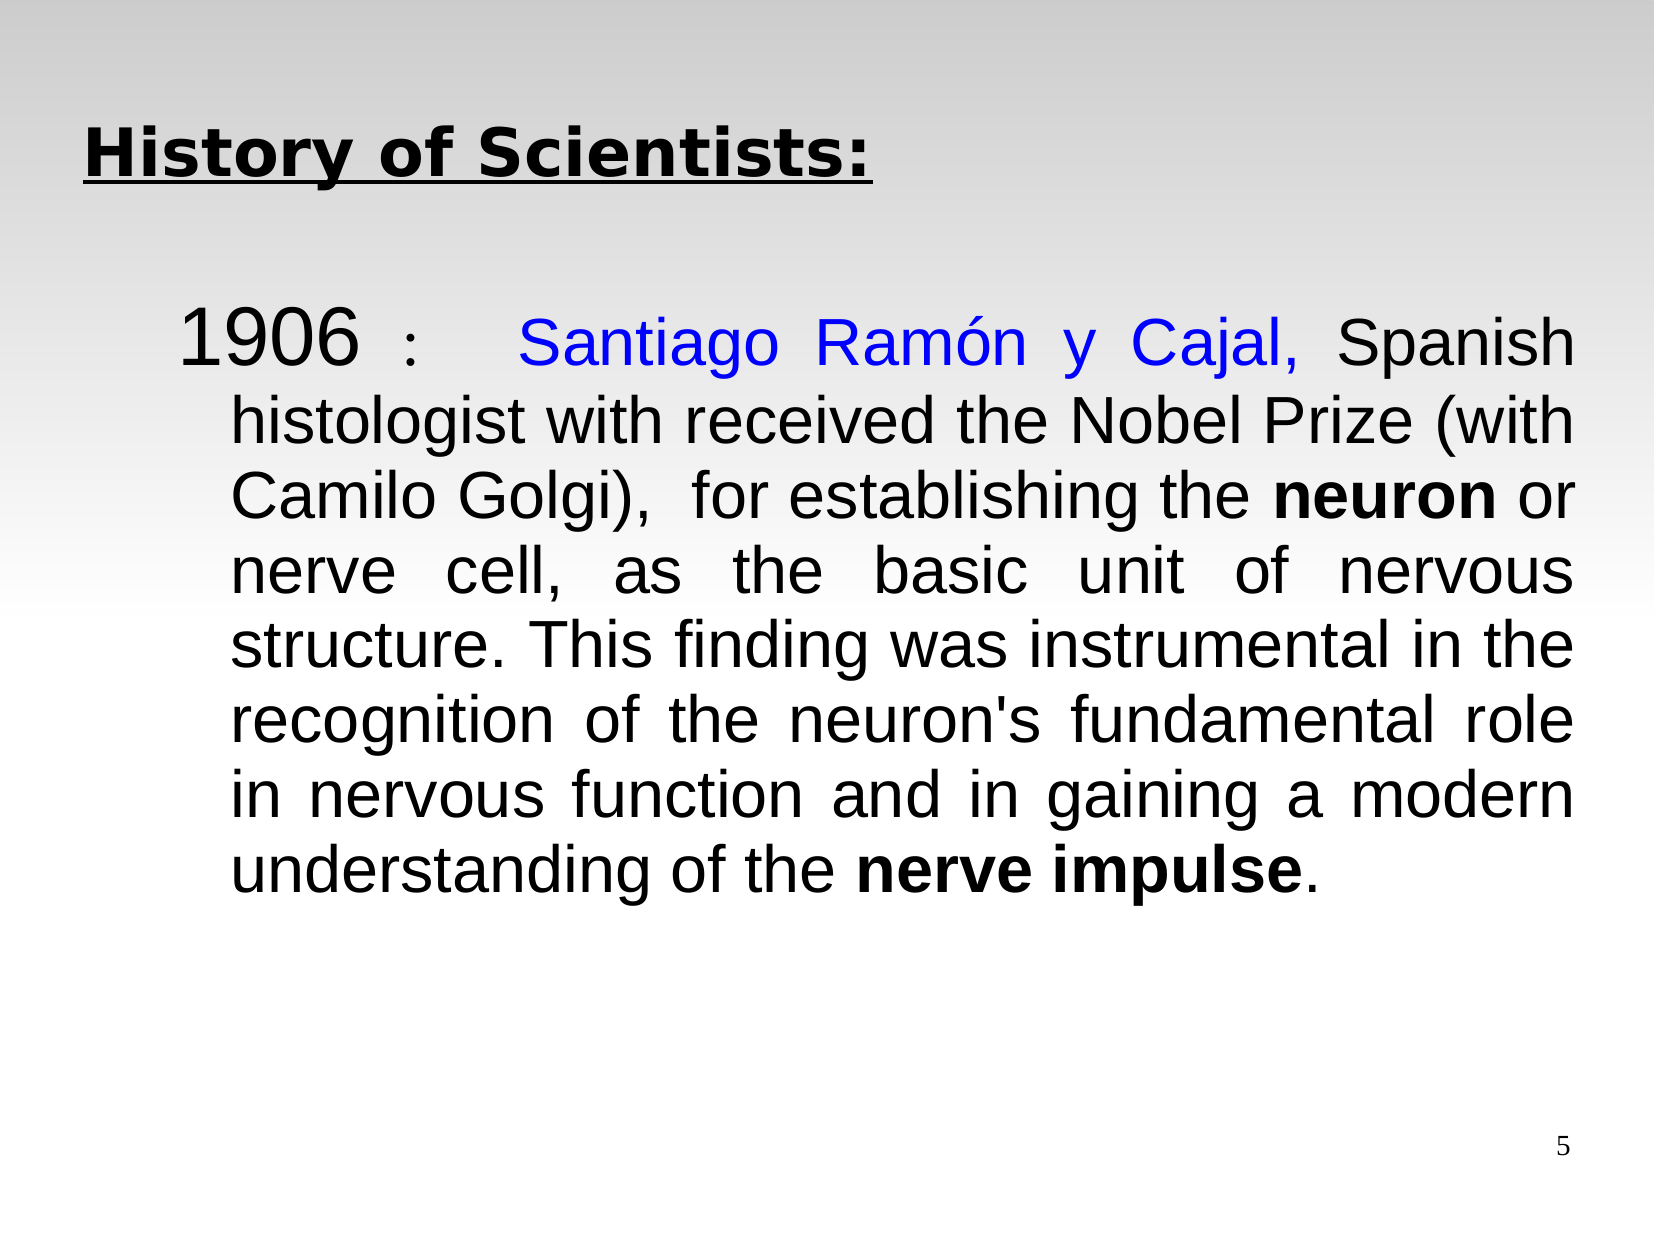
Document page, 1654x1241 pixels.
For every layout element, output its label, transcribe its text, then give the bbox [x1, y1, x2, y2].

title History of Scientists: [82, 49, 1571, 257]
list 1906 : Santiago Ramón y Cajal, Spanish histologist with received the Nobel Prize (with Camilo Golgi), for establishing the neuron or nerve cell, as the basic unit of nervous structure. This finding was instrumental in the recognition of the neuron's fundamental role in nervous function and in gaining a modern understanding of the nerve impulse. [88, 290, 1577, 1109]
